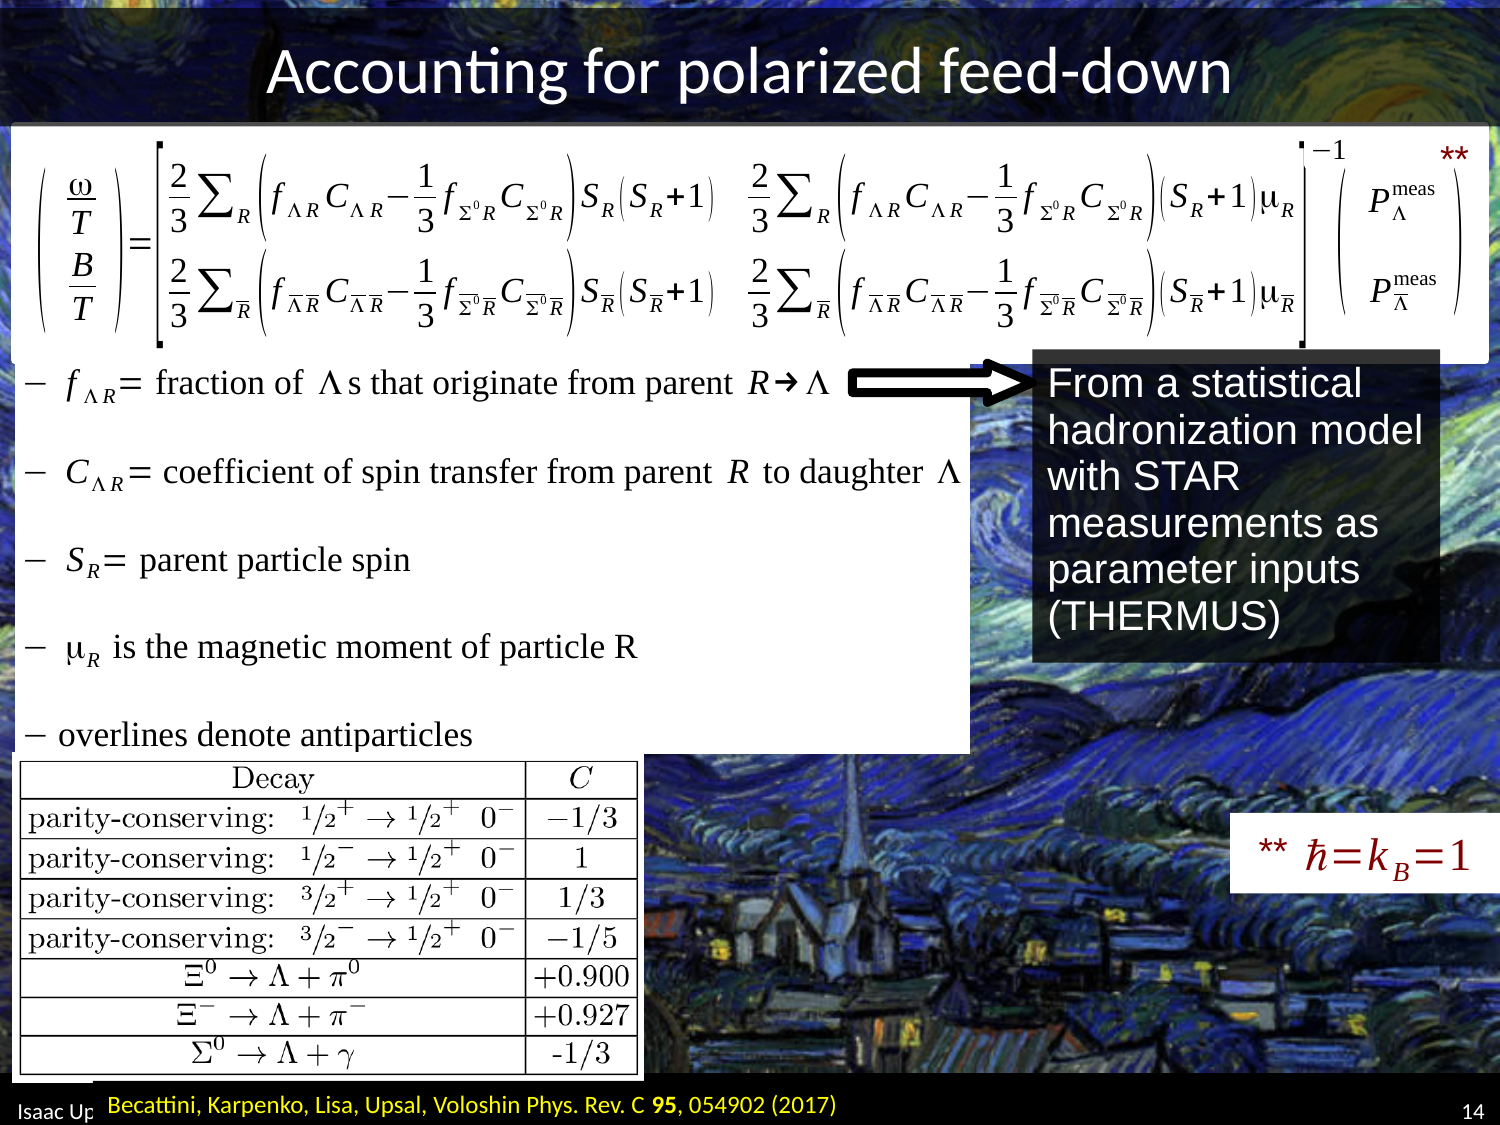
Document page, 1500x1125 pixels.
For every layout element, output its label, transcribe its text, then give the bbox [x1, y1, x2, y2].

text_box ** [1258, 830, 1297, 873]
text_box From a statistical hadronization model with STAR measurements as parameter inputs (THERMUS) [1047, 360, 1441, 663]
chart [15, 363, 970, 755]
text_box ** [1440, 138, 1500, 181]
picture [0, 0, 1500, 7]
picture [1486, 127, 1500, 138]
text_box [15, 127, 1486, 663]
title Accounting for polarized feed-down [0, 7, 1500, 127]
text_box [1230, 812, 1500, 894]
text_box Becattini, Karpenko, Lisa, Upsal, Voloshin Phys. Rev. C 95, 054902 (2017) [92, 1080, 853, 1125]
chart [1297, 827, 1478, 887]
chart [29, 132, 1471, 350]
picture [0, 127, 1500, 1083]
